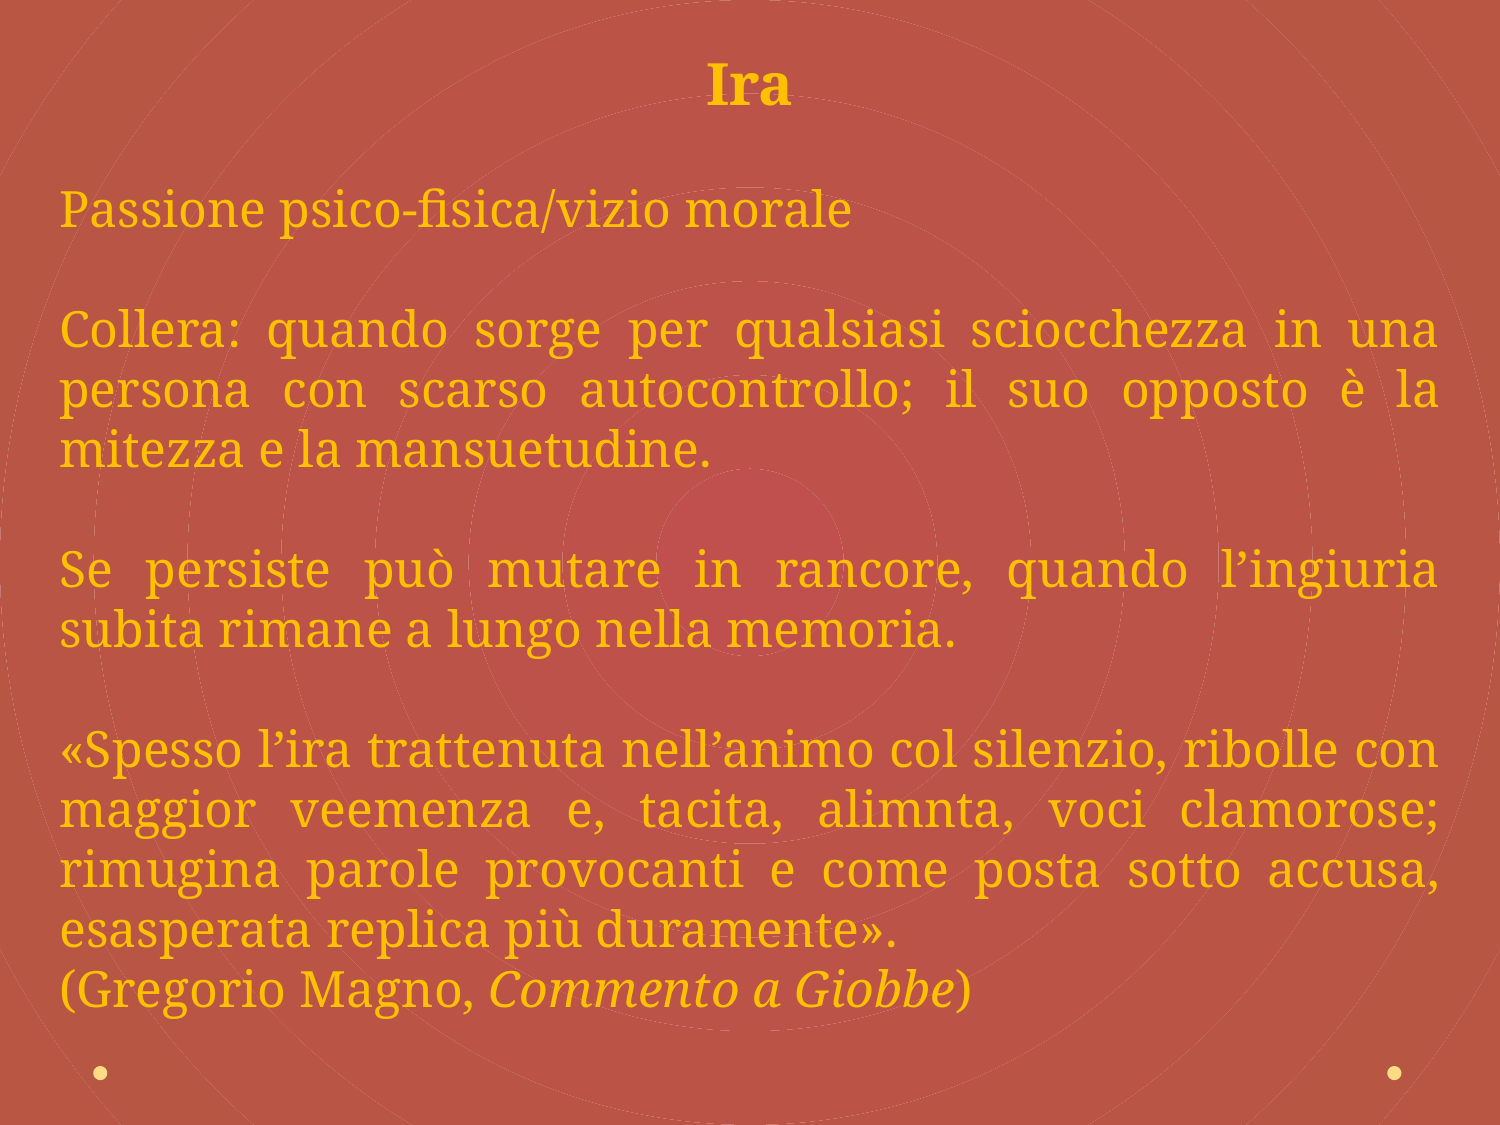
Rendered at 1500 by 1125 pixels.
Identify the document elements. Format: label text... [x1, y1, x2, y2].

text_box Ira Passione psico-fisica/vizio morale Collera: quando sorge per qualsiasi sciocchezza in una persona con scarso autocontrollo; il suo opposto è la mitezza e la mansuetudine. Se persiste può mutare in rancore, quando l’ingiuria subita rimane a lungo nella memoria. «Spesso l’ira trattenuta nell’animo col silenzio, ribolle con maggior veemenza e, tacita, alimnta, voci clamorose; rimugina parole provocanti e come posta sotto accusa, esasperata replica più duramente». (Gregorio Magno, Commento a Giobbe) [44, 39, 1456, 1086]
